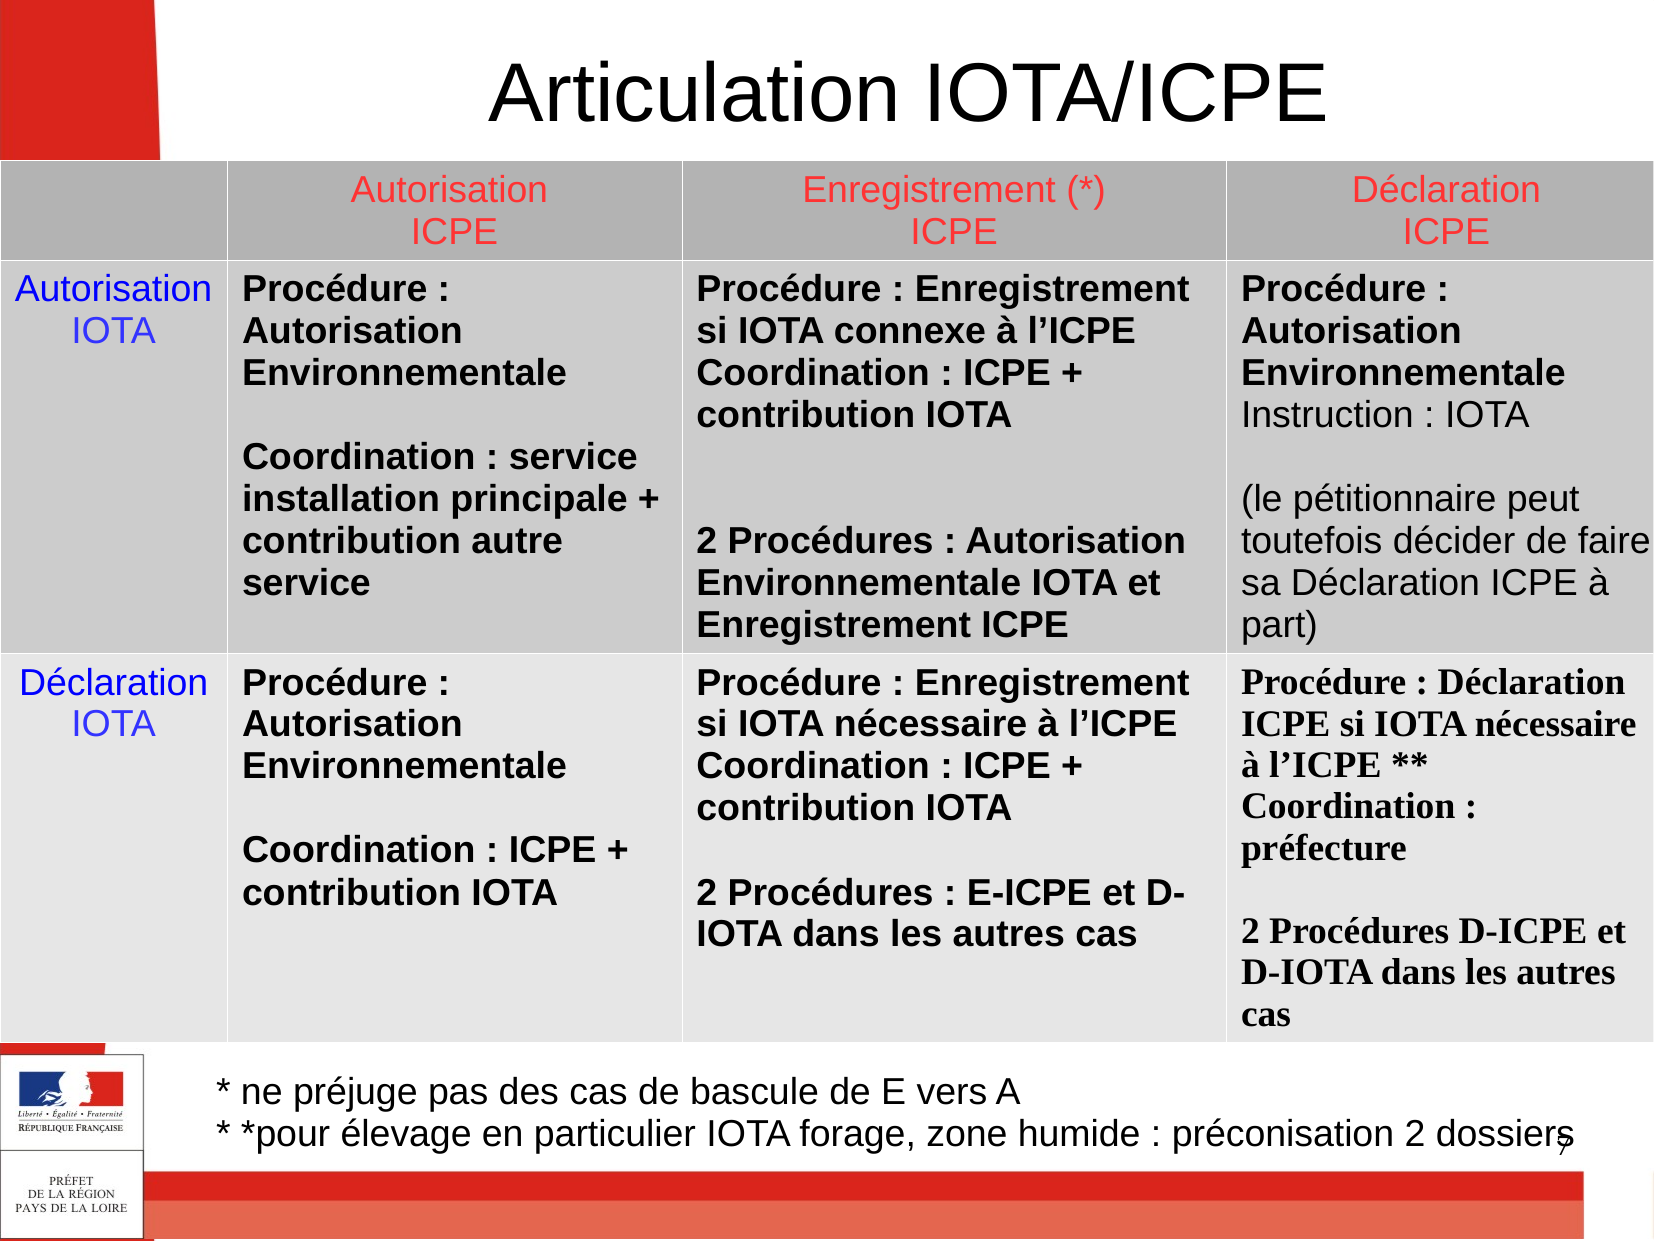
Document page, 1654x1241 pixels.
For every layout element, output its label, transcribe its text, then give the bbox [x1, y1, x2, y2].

text_box * ne préjuge pas des cas de bascule de E vers A * *pour élevage en particulier IOTA forage, zone humide : préconisation 2 dossiers [201, 1062, 1654, 1204]
table_header [1, 161, 227, 260]
table_cell Procédure : Enregistrement si IOTA connexe à l’ICPE Coordination : ICPE + contribution IOTA 2 Procédures : Autorisation Environnementale IOTA et Enregistrement ICPE [683, 261, 1226, 653]
table_cell Procédure : Enregistrement si IOTA nécessaire à l’ICPE Coordination : ICPE + contribution IOTA 2 Procédures : E-ICPE et D-IOTA dans les autres cas [683, 654, 1226, 1042]
table_header Déclaration ICPE [1227, 161, 1654, 260]
title Articulation IOTA/ICPE [165, 7, 1654, 160]
table_cell Autorisation IOTA [1, 261, 227, 653]
table_header Autorisation ICPE [228, 161, 682, 260]
table_cell Procédure : Déclaration ICPE si IOTA nécessaire à l’ICPE ** Coordination : préfecture 2 Procédures D-ICPE et D-IOTA dans les autres cas [1227, 654, 1654, 1042]
table_cell Procédure : Autorisation Environnementale Coordination : ICPE + contribution IOTA [228, 654, 682, 1042]
picture [0, 1043, 1654, 1241]
picture [0, 0, 1654, 160]
table_cell Déclaration IOTA [1, 654, 227, 1042]
table_cell Procédure : Autorisation Environnementale Coordination : service installation principale + contribution autre service [228, 261, 682, 653]
table_header Enregistrement (*) ICPE [683, 161, 1226, 260]
table_cell Procédure : Autorisation Environnementale Instruction : IOTA (le pétitionnaire peut toutefois décider de faire sa Déclaration ICPE à part) [1227, 261, 1654, 653]
